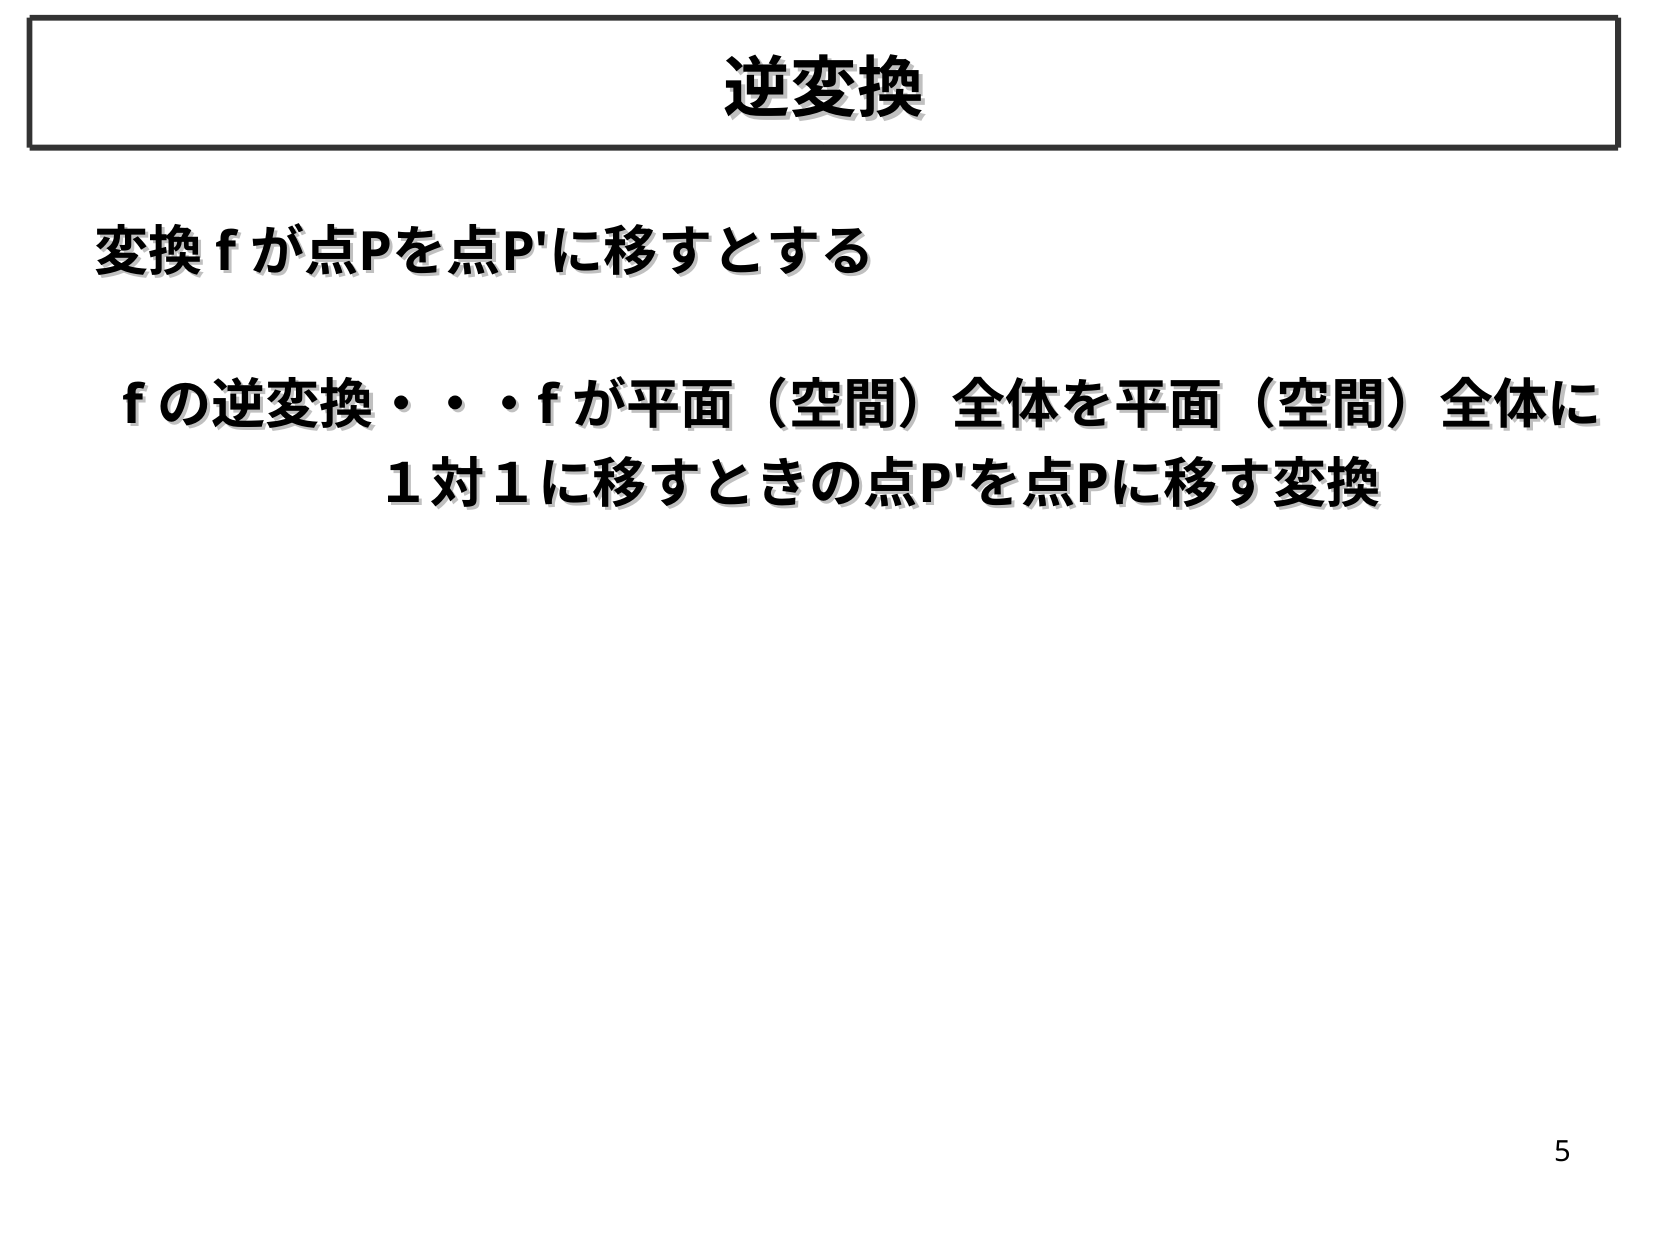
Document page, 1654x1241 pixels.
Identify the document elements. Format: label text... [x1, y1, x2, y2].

text_box 逆変換 [29, 17, 1619, 148]
text_box 変換 f が点Pを点P'に移すとする f の逆変換・・・f が平面（空間）全体を平面（空間）全体に １対１に移すときの点P'を点Pに移す変換 [79, 200, 1376, 449]
